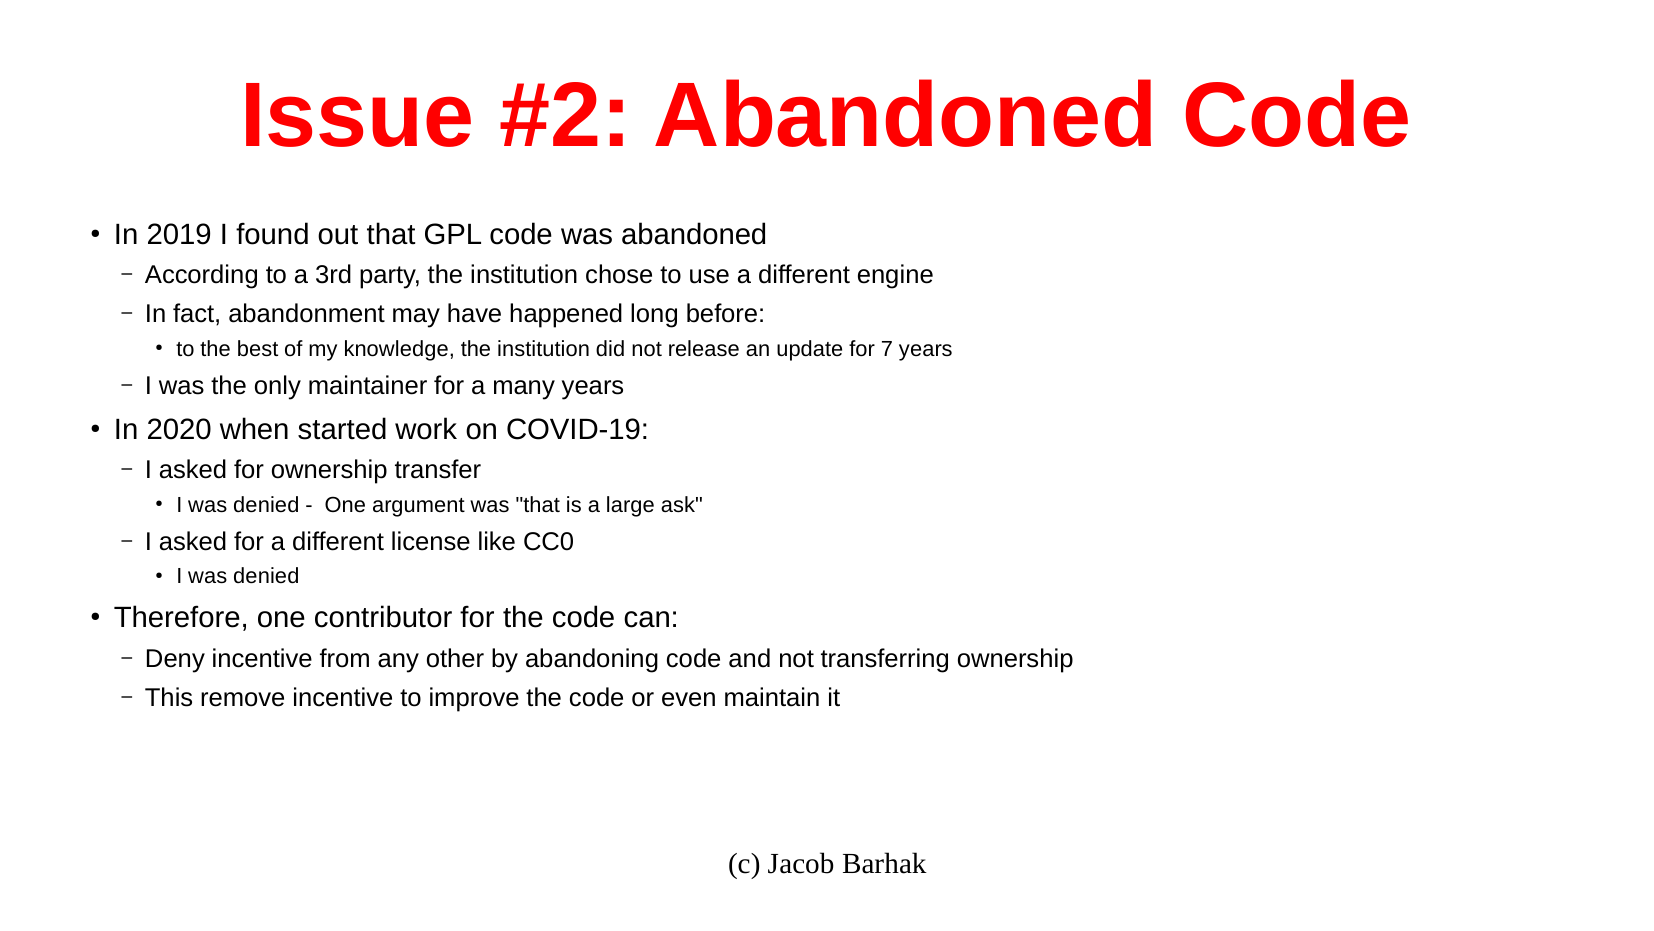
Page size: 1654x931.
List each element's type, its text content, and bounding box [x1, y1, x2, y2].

title Issue #2: Abandoned Code [82, 37, 1571, 193]
list In 2019 I found out that GPL code was abandoned According to a 3rd party, the institution chose to use a different engine In fact, abandonment may have happened long before: to the best of my knowledge, the institution did not release an update for 7 years I was the only maintainer for a many years In 2020 when started work on COVID-19: I asked for ownership transfer I was denied - One argument was "that is a large ask" I asked for a different license like CC0 I was denied Therefore, one contributor for the code can: Deny incentive from any other by abandoning code and not transferring ownership This remove incentive to improve the code or even maintain it [82, 217, 1571, 758]
